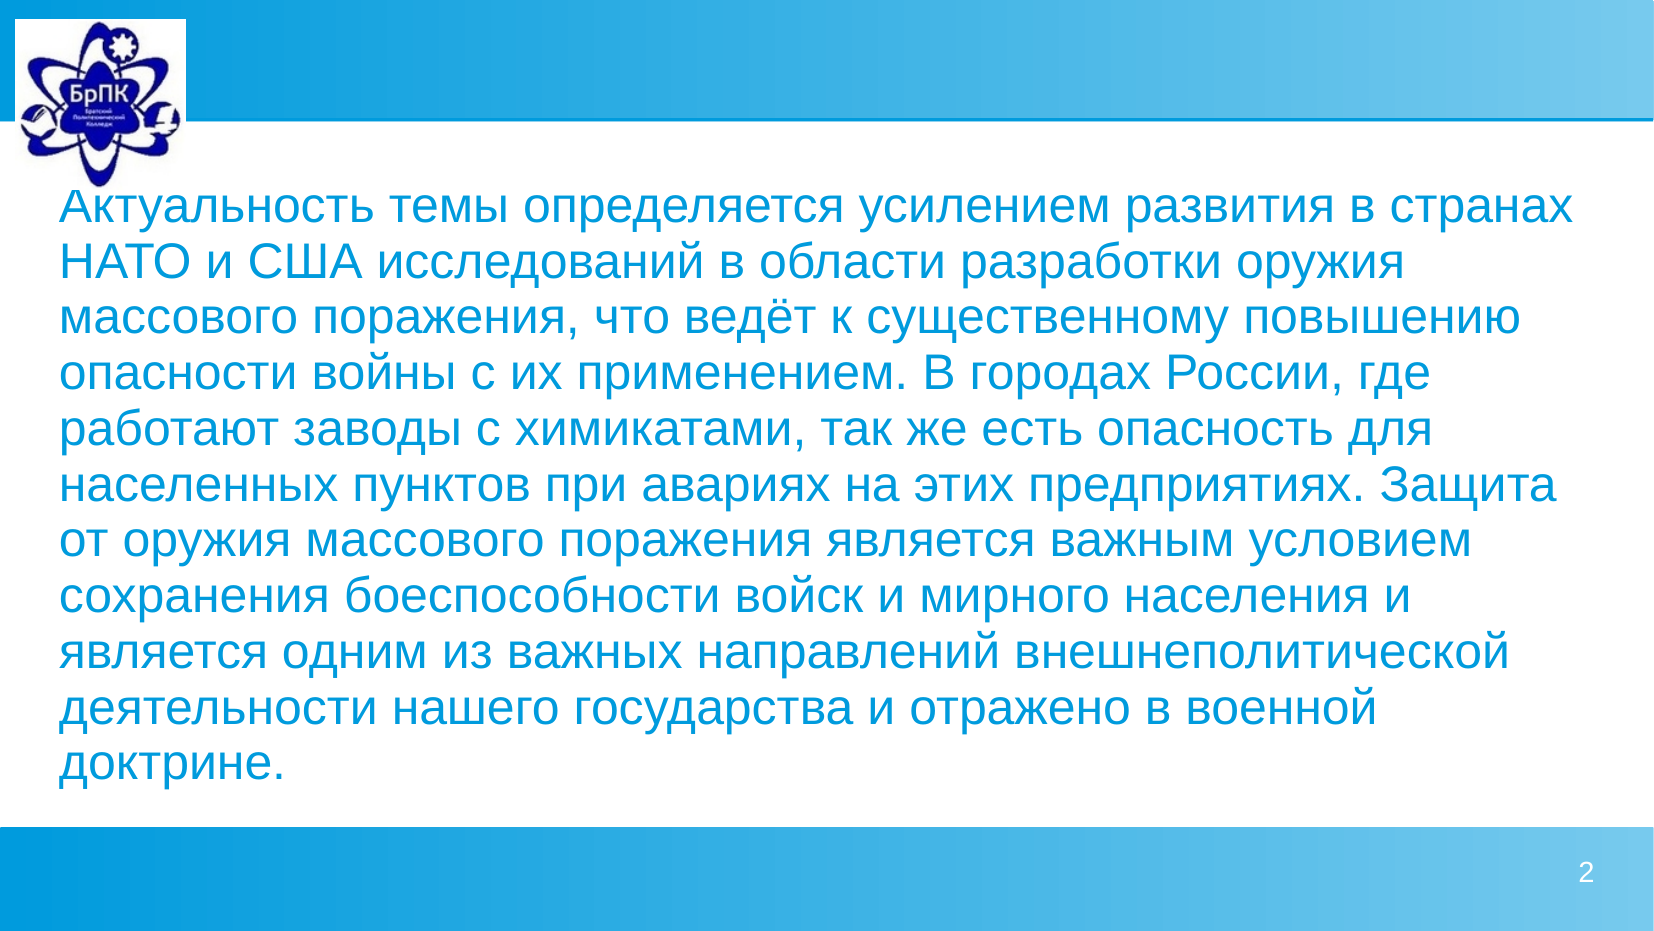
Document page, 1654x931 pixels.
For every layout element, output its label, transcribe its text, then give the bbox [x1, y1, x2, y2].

list Актуальность темы определяется усилением развития в странах НАТО и США исследований в области разработки оружия массового поражения, что ведёт к существенному повышению опасности войны с их применением. В городах России, где работают заводы с химикатами, так же есть опасность для населенных пунктов при авариях на этих предприятиях. Защита от оружия массового поражения является важным условием сохранения боеспособности войск и мирного населения и является одним из важных направлений внешнеполитической деятельности нашего государства и отражено в военной доктрине. [59, 177, 1595, 768]
picture [15, 20, 186, 190]
